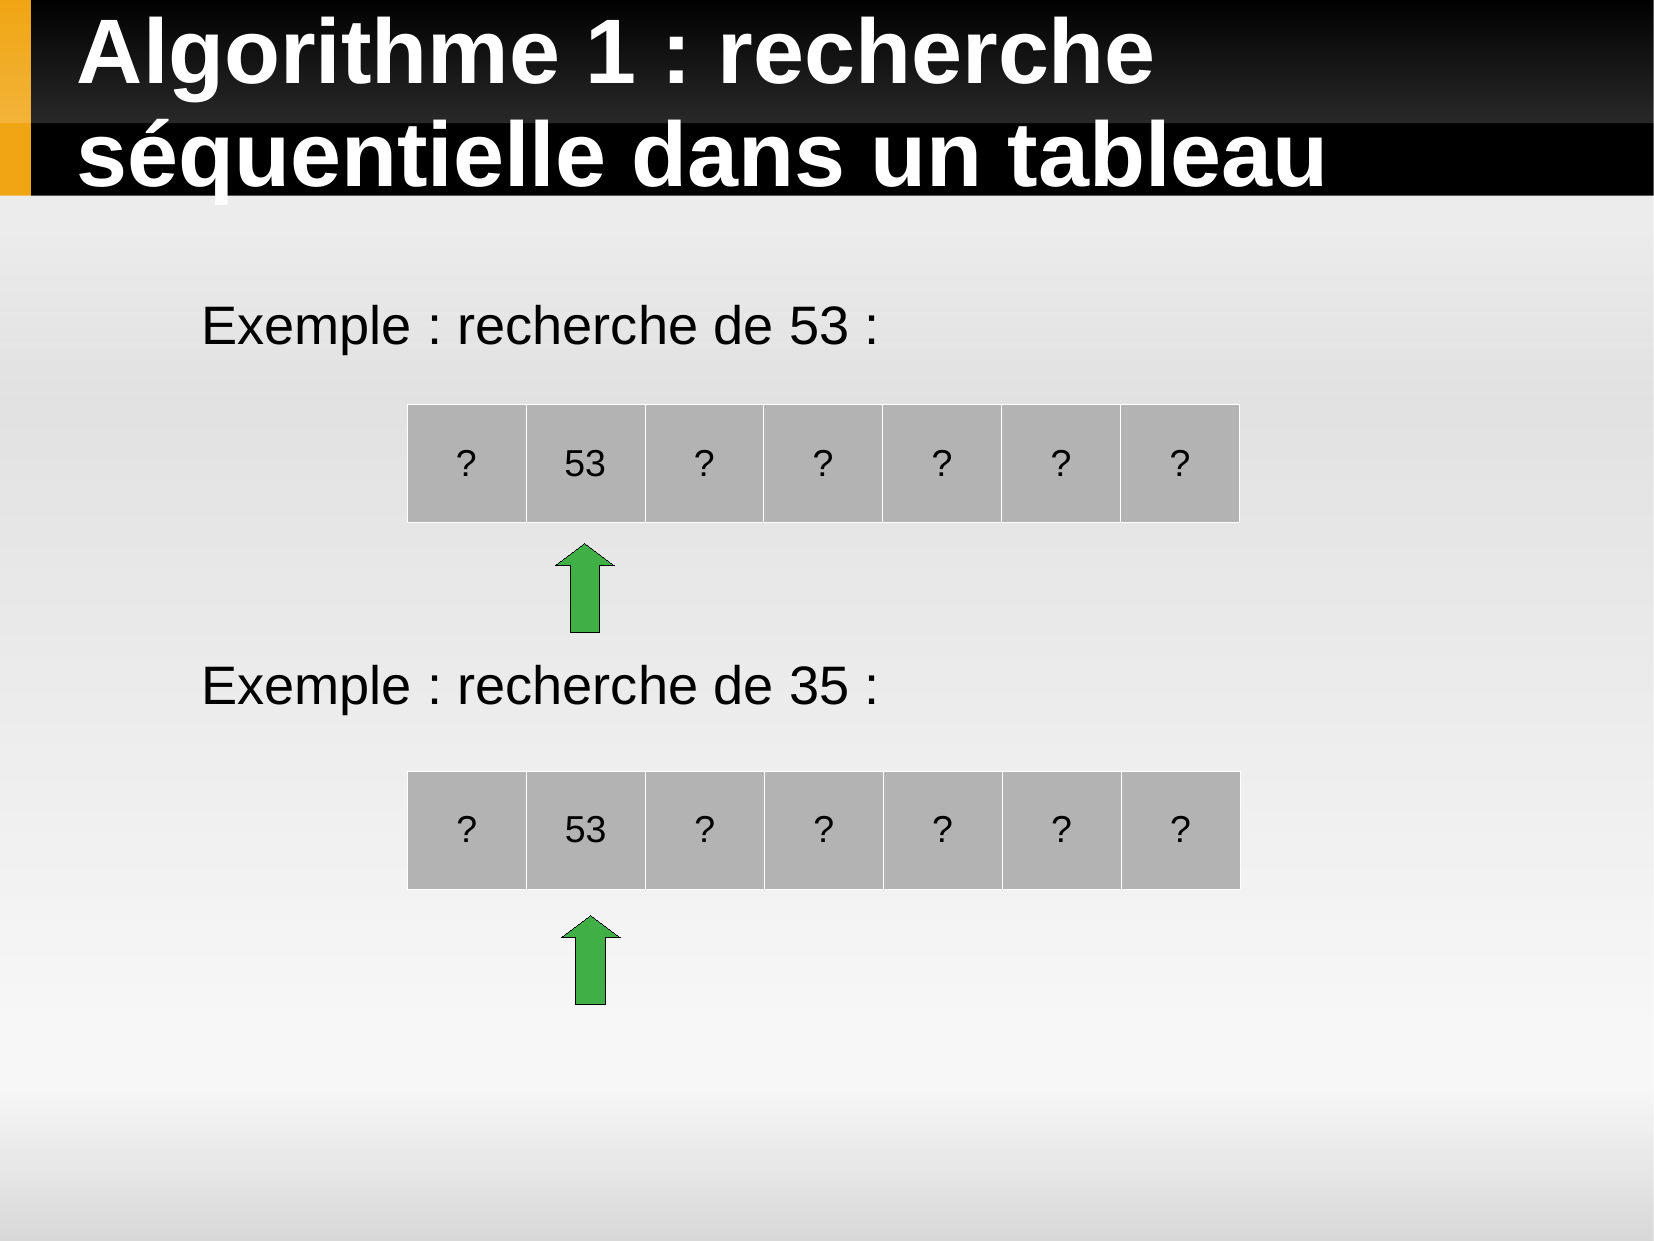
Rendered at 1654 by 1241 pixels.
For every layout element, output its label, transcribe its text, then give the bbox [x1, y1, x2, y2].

table_header ? [1002, 405, 1120, 522]
table_header 53 [527, 772, 645, 889]
table_header 53 [527, 405, 645, 522]
table_header ? [1122, 772, 1240, 889]
title Algorithme 1 : recherche séquentielle dans un tableau [76, 0, 1565, 208]
table_header ? [884, 772, 1002, 889]
picture [0, 0, 1654, 1241]
table_header ? [1121, 405, 1239, 522]
table_header ? [408, 405, 526, 522]
text_box [561, 915, 621, 1005]
text_box [555, 543, 615, 633]
table_header ? [1003, 772, 1121, 889]
table_header ? [764, 405, 882, 522]
table_header ? [646, 772, 764, 889]
table_header ? [883, 405, 1001, 522]
list Exemple : recherche de 53 : Exemple : recherche de 35 : [88, 295, 1577, 1039]
table_header ? [408, 772, 526, 889]
table_header ? [646, 405, 763, 522]
table_header ? [765, 772, 883, 889]
